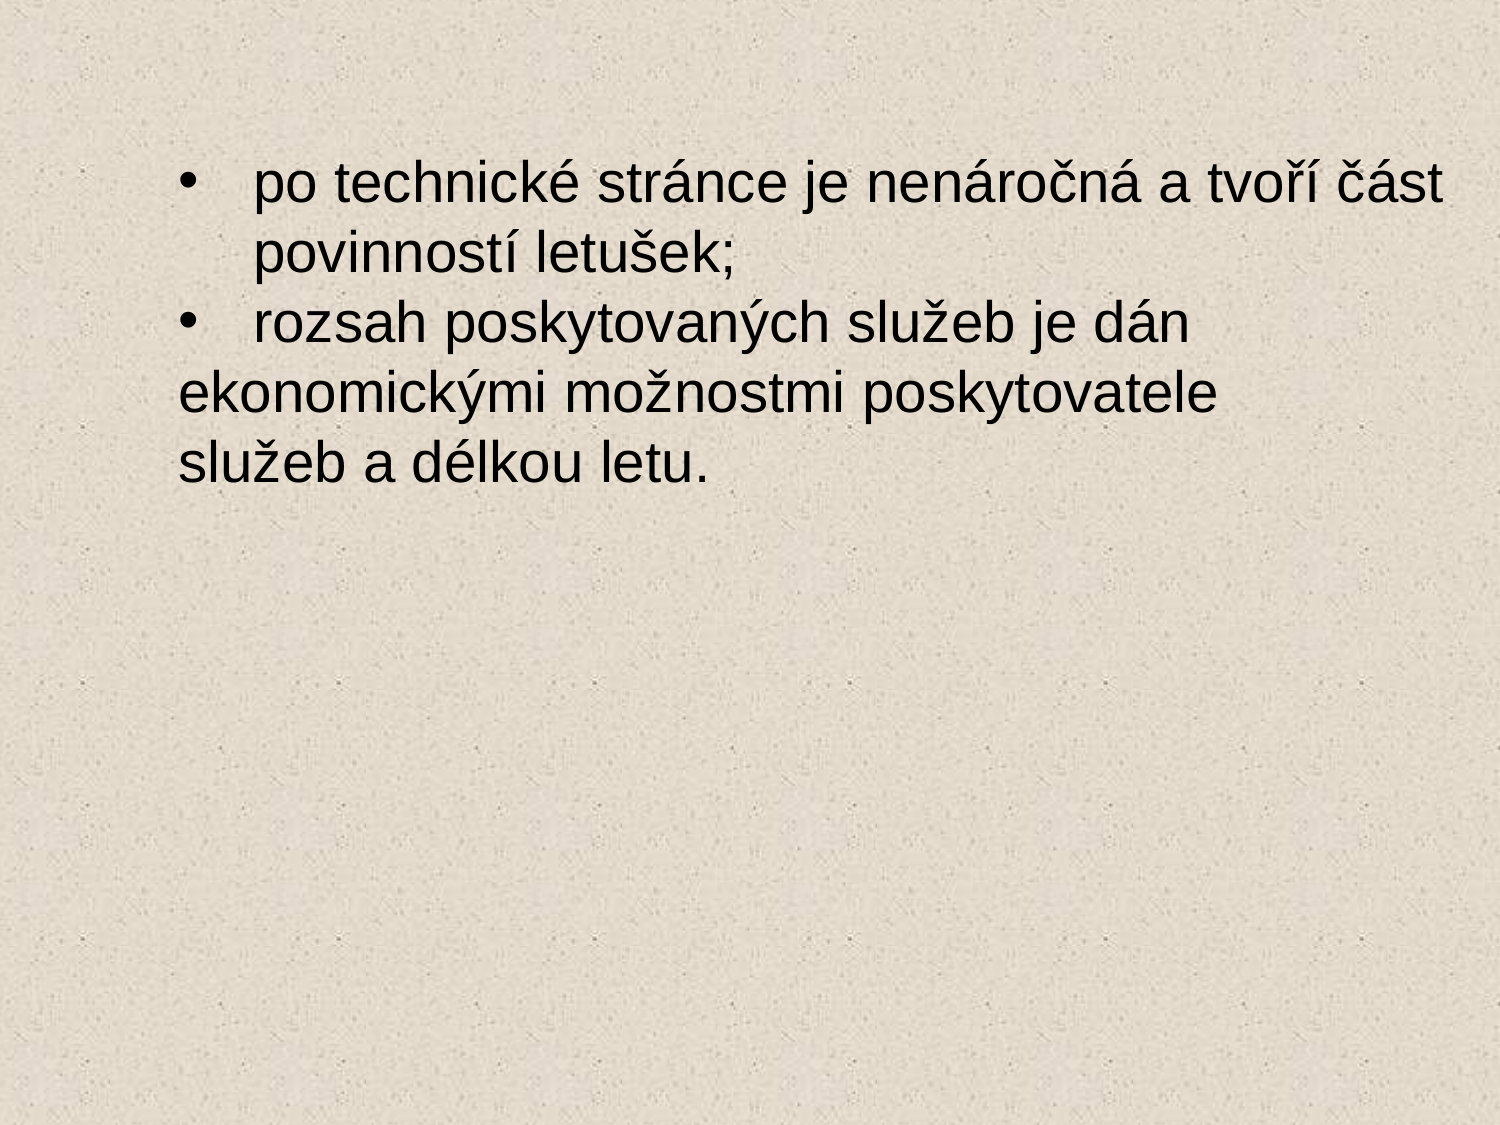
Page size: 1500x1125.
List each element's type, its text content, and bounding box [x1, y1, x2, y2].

text_box po technické stránce je nenáročná a tvoří část povinností letušek; rozsah poskytovaných služeb je dán ekonomickými možnostmi poskytovatele služeb a délkou letu. [88, 136, 1471, 502]
picture [0, 0, 1500, 1125]
